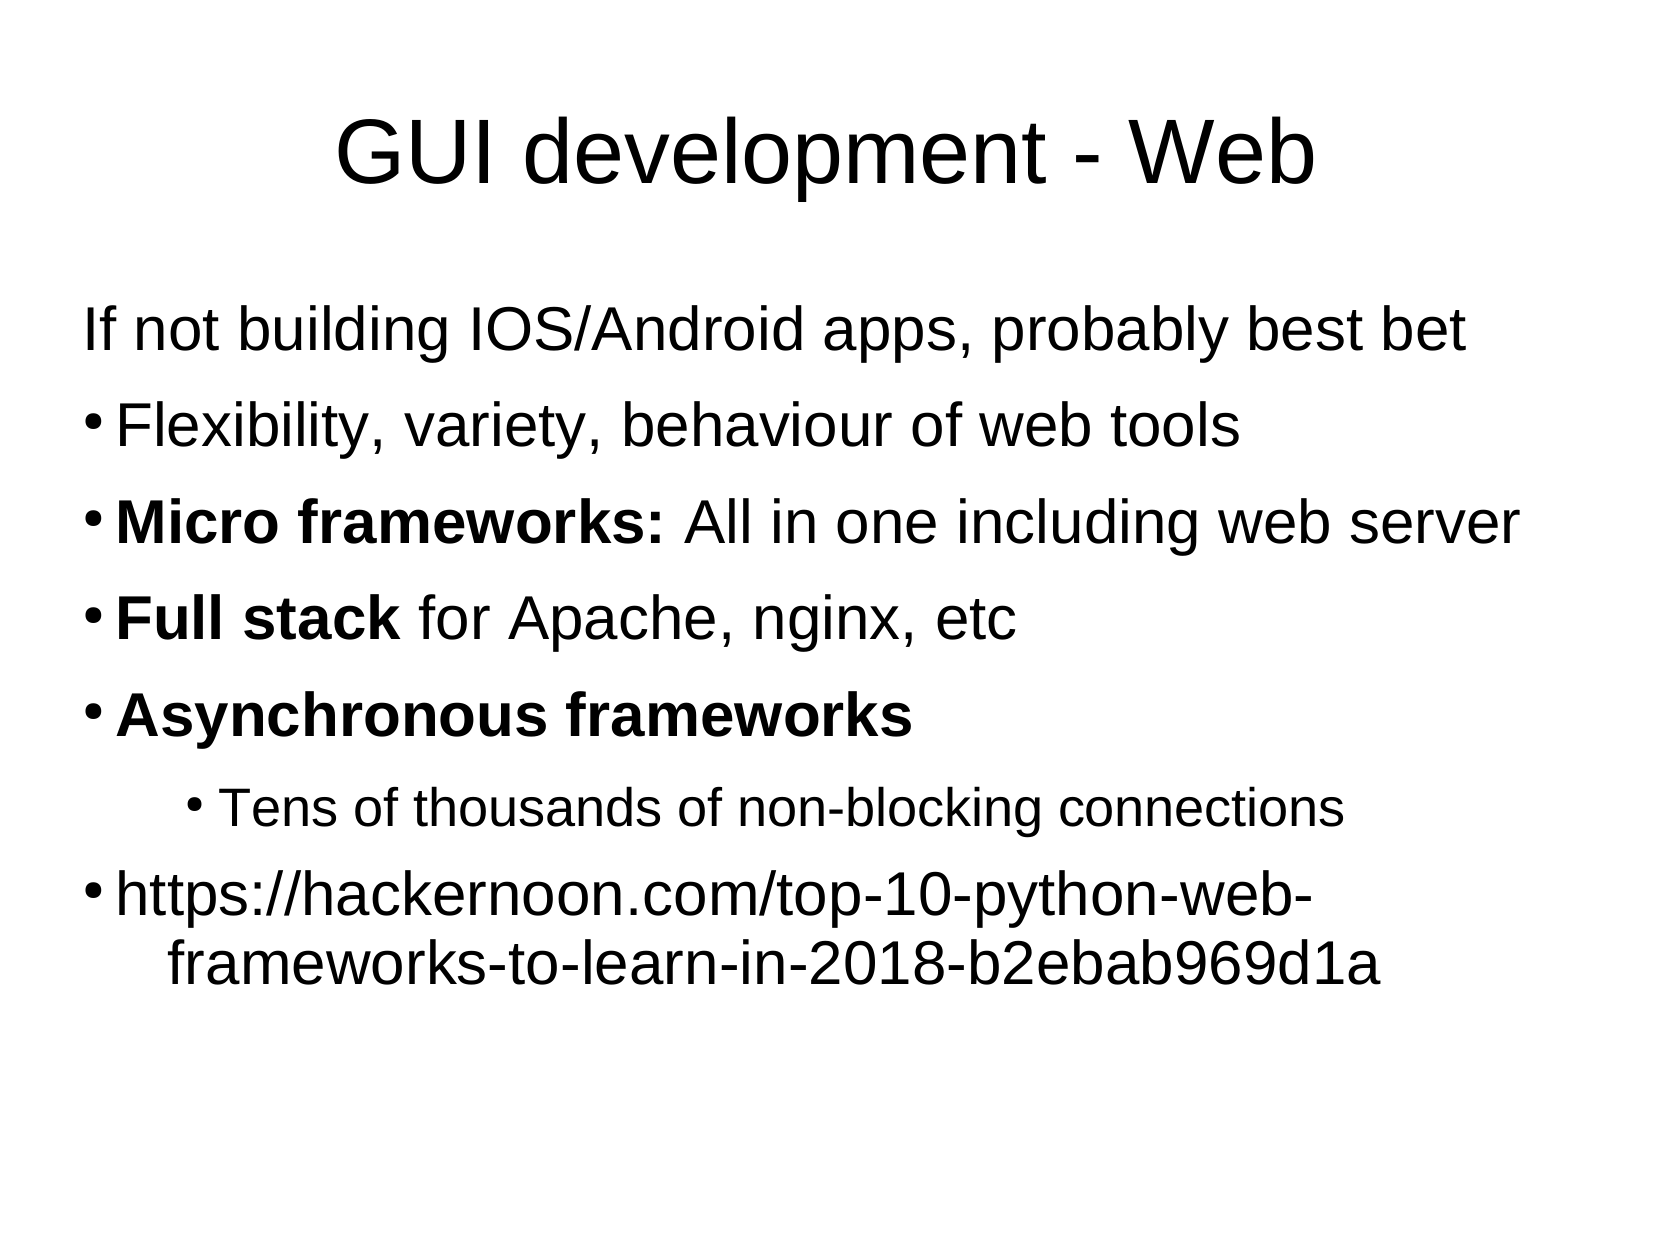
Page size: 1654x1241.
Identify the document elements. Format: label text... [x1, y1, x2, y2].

title GUI development - Web [82, 49, 1571, 257]
list If not building IOS/Android apps, probably best bet Flexibility, variety, behaviour of web tools Micro frameworks: All in one including web server Full stack for Apache, nginx, etc Asynchronous frameworks Tens of thousands of non-blocking connections https://hackernoon.com/top-10-python-web-frameworks-to-learn-in-2018-b2ebab969d1a [82, 290, 1571, 1010]
